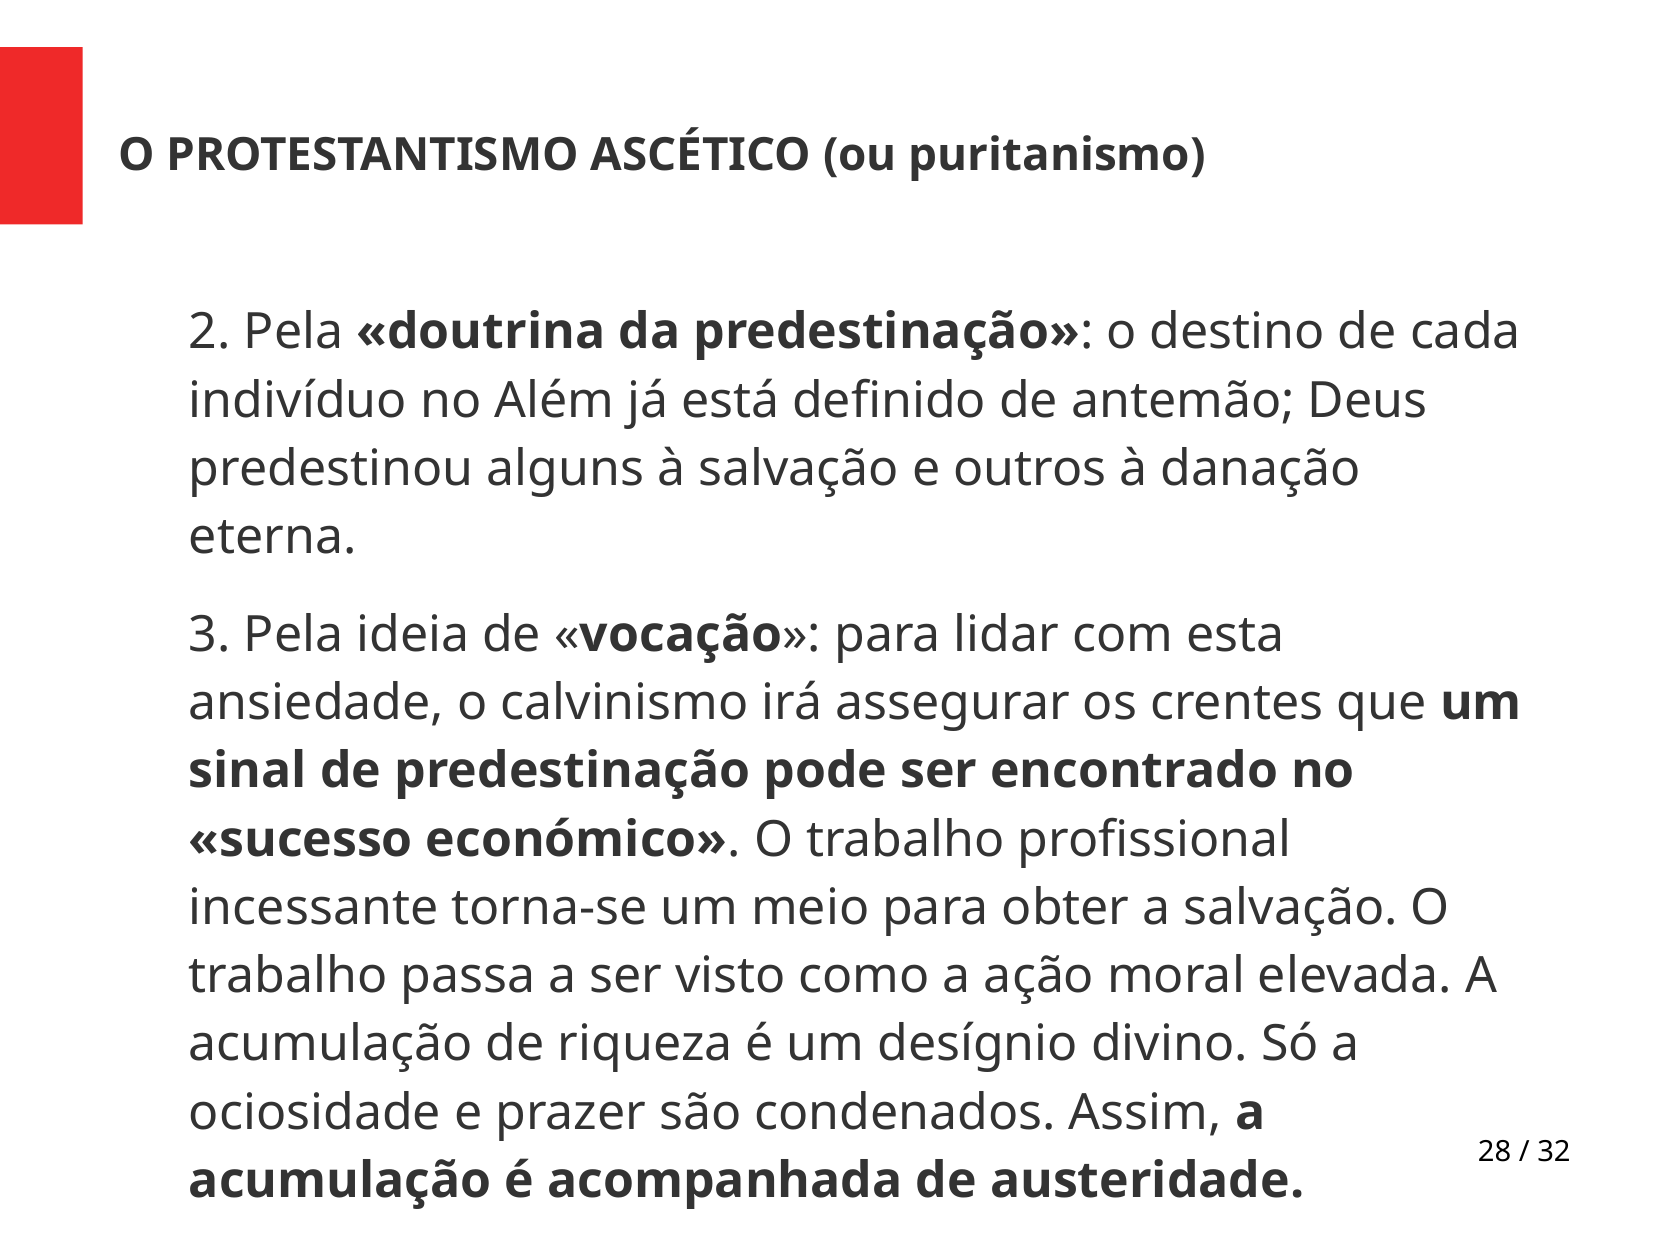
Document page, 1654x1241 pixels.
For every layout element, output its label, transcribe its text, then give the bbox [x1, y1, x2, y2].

list 2. Pela «doutrina da predestinação»: o destino de cada indivíduo no Além já está definido de antemão; Deus predestinou alguns à salvação e outros à danação eterna. 3. Pela ideia de «vocação»: para lidar com esta ansiedade, o calvinismo irá assegurar os crentes que um sinal de predestinação pode ser encontrado no «sucesso económico». O trabalho profissional incessante torna-se um meio para obter a salvação. O trabalho passa a ser visto como a ação moral elevada. A acumulação de riqueza é um desígnio divino. Só a ociosidade e prazer são condenados. Assim, a acumulação é acompanhada de austeridade. [118, 295, 1536, 1015]
title O PROTESTANTISMO ASCÉTICO (ou puritanismo) [118, 49, 1571, 257]
